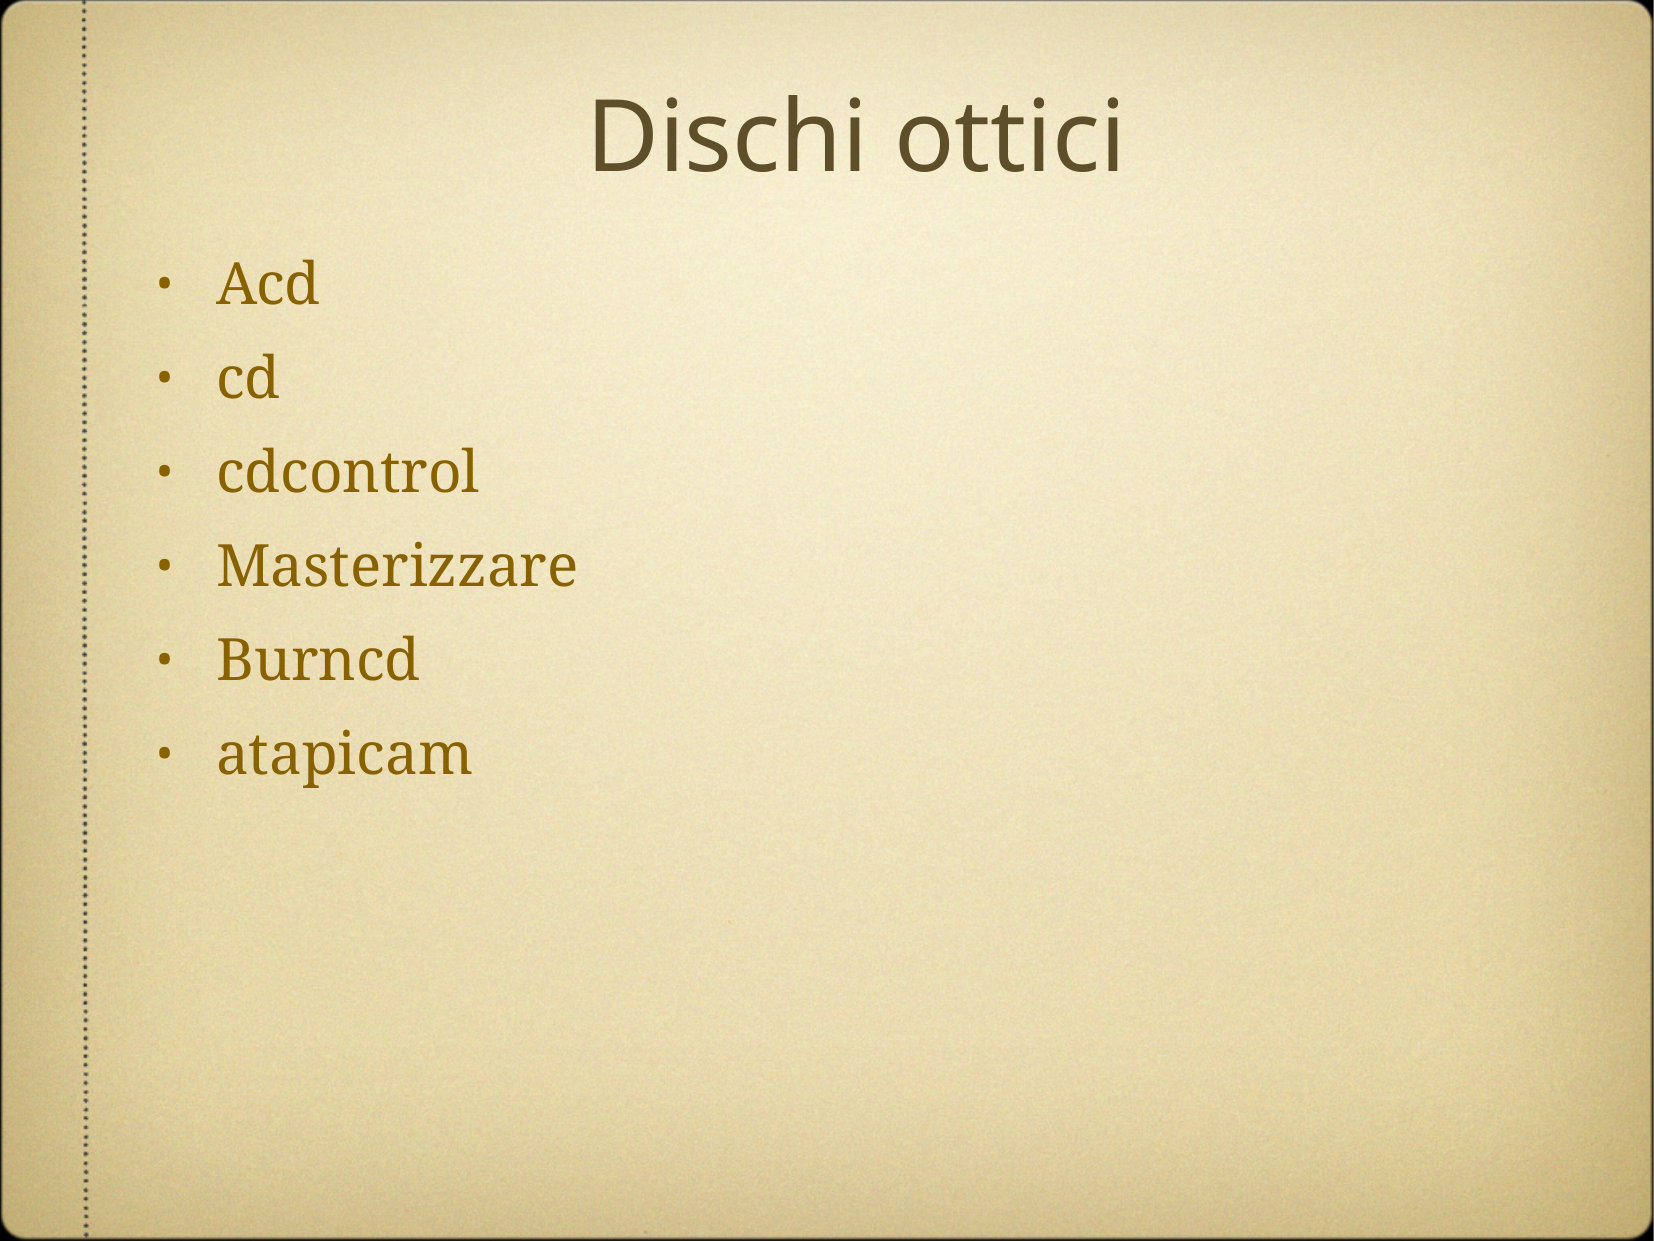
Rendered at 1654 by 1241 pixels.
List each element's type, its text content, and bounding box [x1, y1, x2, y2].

picture [0, 0, 1654, 1241]
list Acd cd cdcontrol Masterizzare Burncd atapicam [121, 242, 1612, 1173]
title Dischi ottici [118, 0, 1595, 265]
